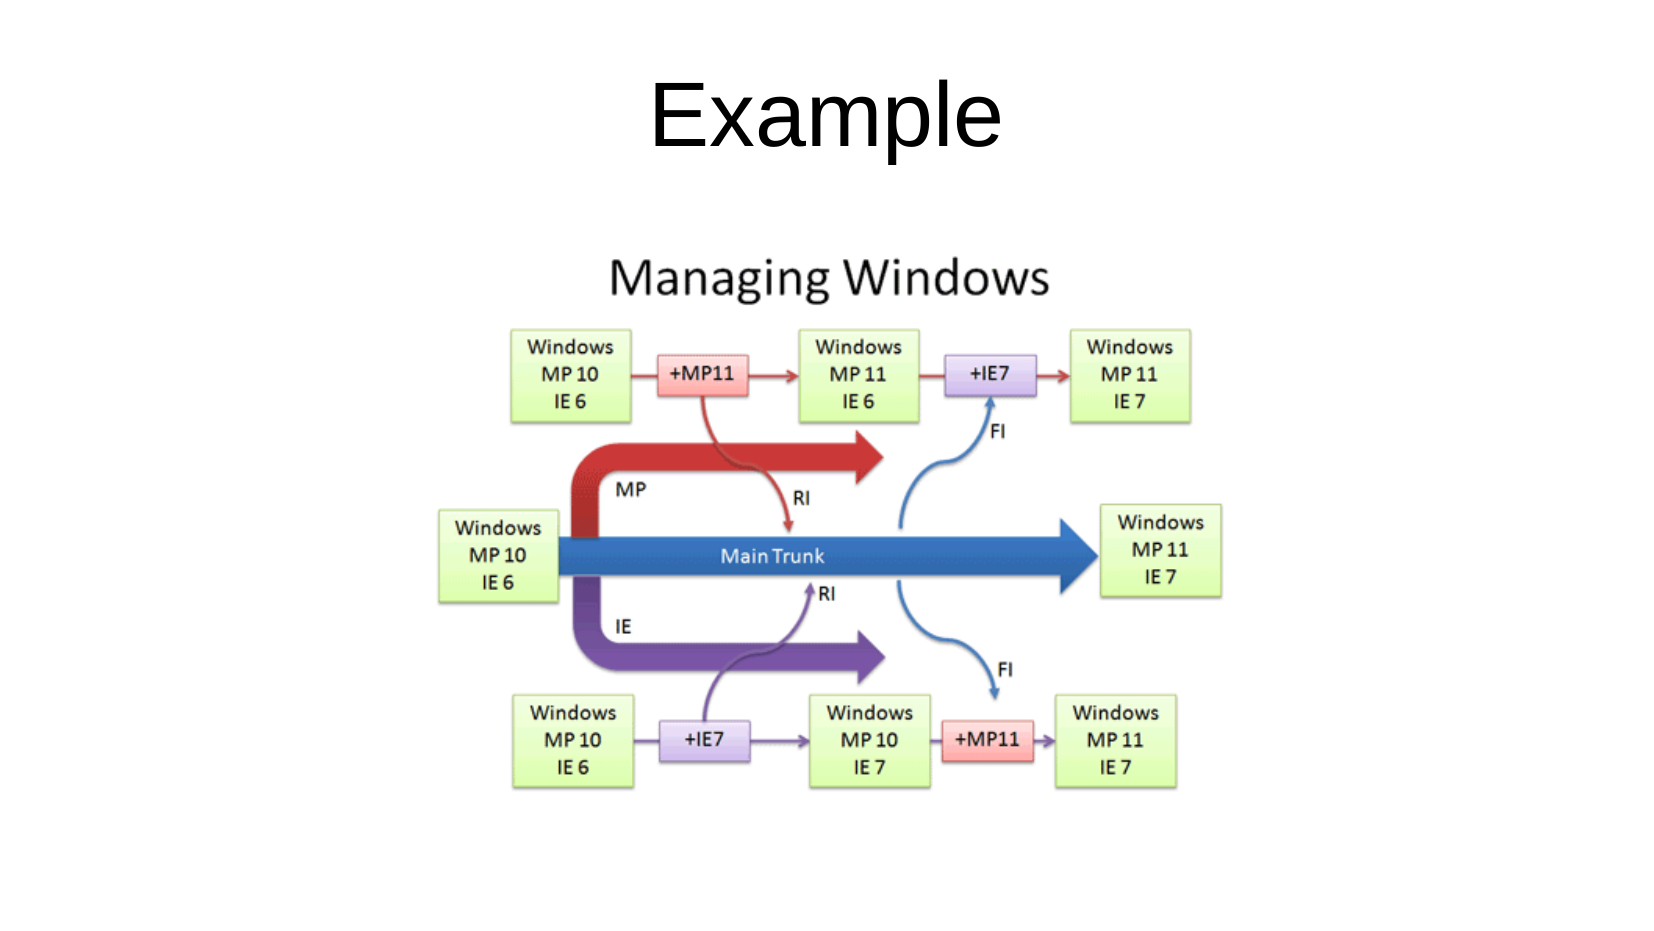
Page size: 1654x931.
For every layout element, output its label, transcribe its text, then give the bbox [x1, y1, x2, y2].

title Example [82, 37, 1571, 193]
picture [423, 219, 1236, 795]
